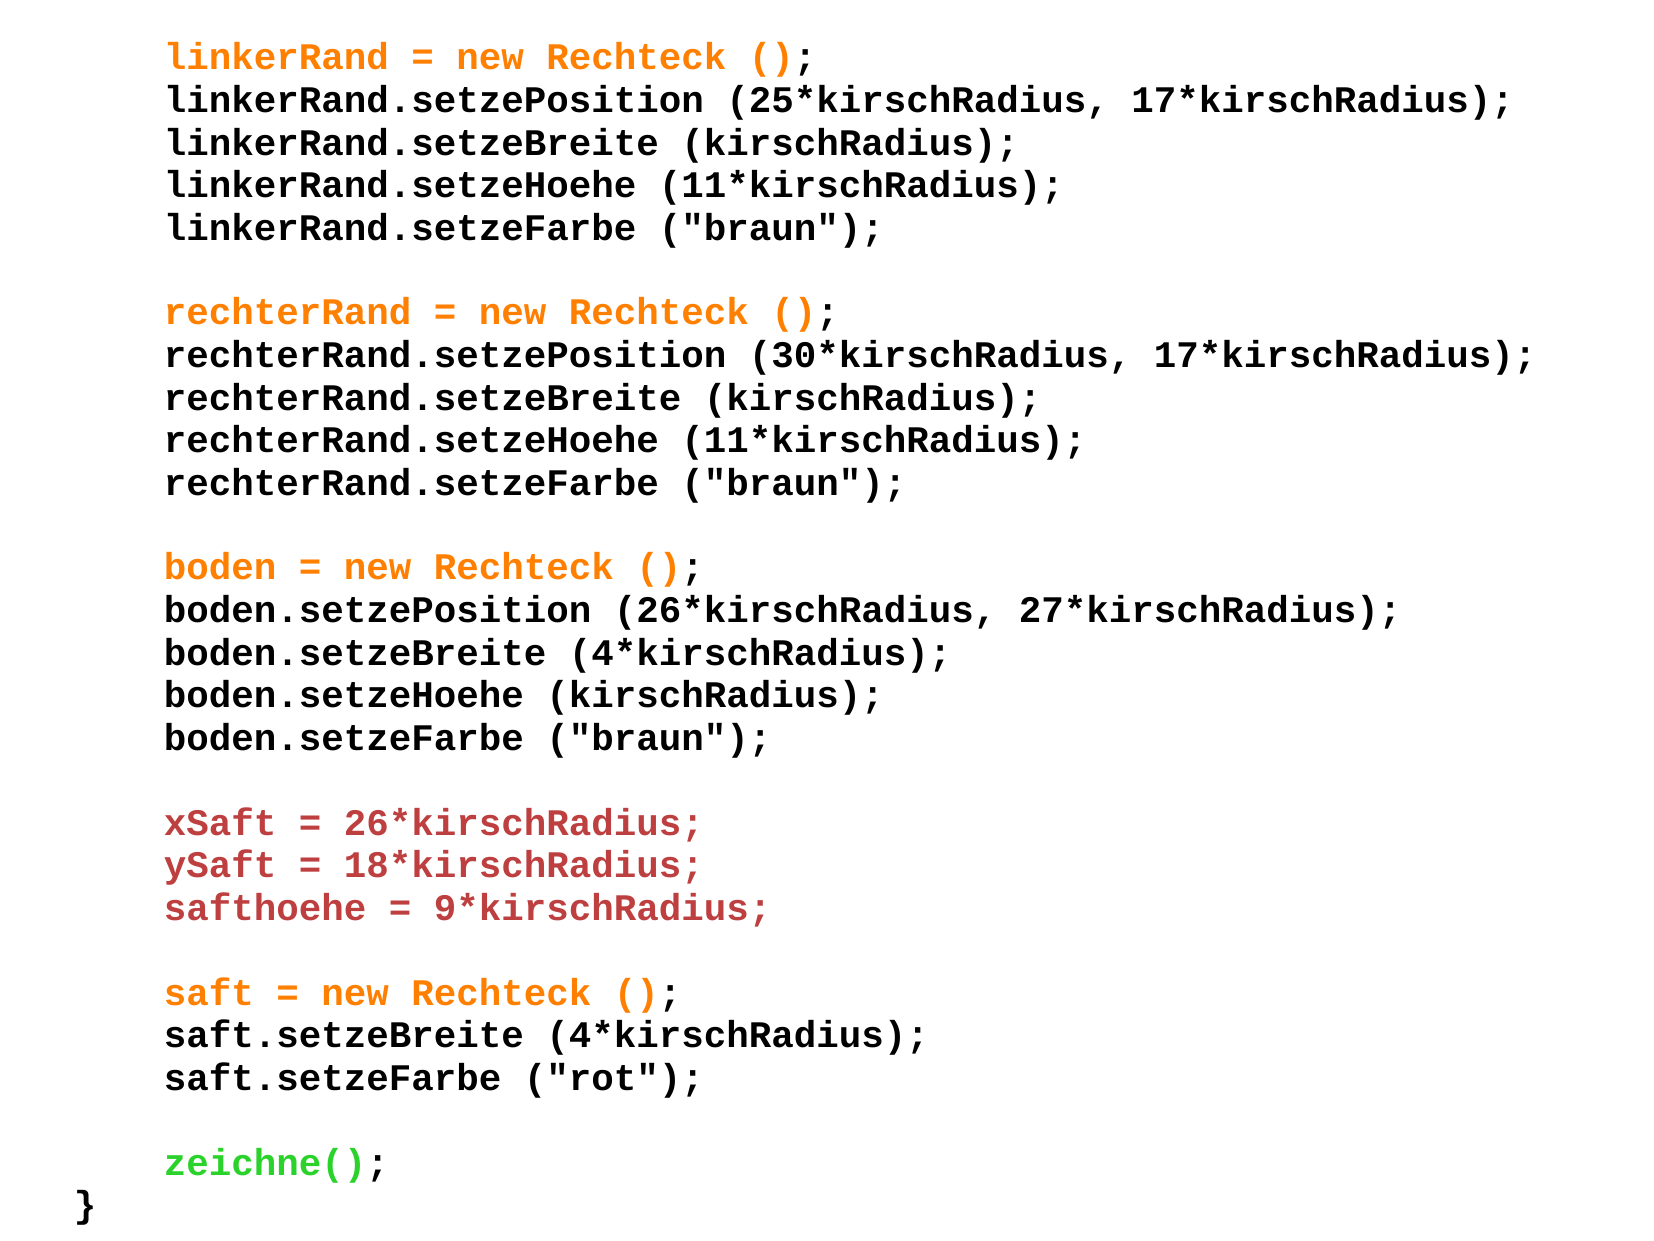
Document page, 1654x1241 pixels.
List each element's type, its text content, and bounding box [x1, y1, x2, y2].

text_box linkerRand = new Rechteck (); linkerRand.setzePosition (25*kirschRadius, 17*kirschRadius); linkerRand.setzeBreite (kirschRadius); linkerRand.setzeHoehe (11*kirschRadius); linkerRand.setzeFarbe ("braun"); rechterRand = new Rechteck (); rechterRand.setzePosition (30*kirschRadius, 17*kirschRadius); rechterRand.setzeBreite (kirschRadius); rechterRand.setzeHoehe (11*kirschRadius); rechterRand.setzeFarbe ("braun"); boden = new Rechteck (); boden.setzePosition (26*kirschRadius, 27*kirschRadius); boden.setzeBreite (4*kirschRadius); boden.setzeHoehe (kirschRadius); boden.setzeFarbe ("braun"); xSaft = 26*kirschRadius; ySaft = 18*kirschRadius; safthoehe = 9*kirschRadius; saft = new Rechteck (); saft.setzeBreite (4*kirschRadius); saft.setzeFarbe ("rot"); zeichne(); } [59, 31, 1625, 1231]
